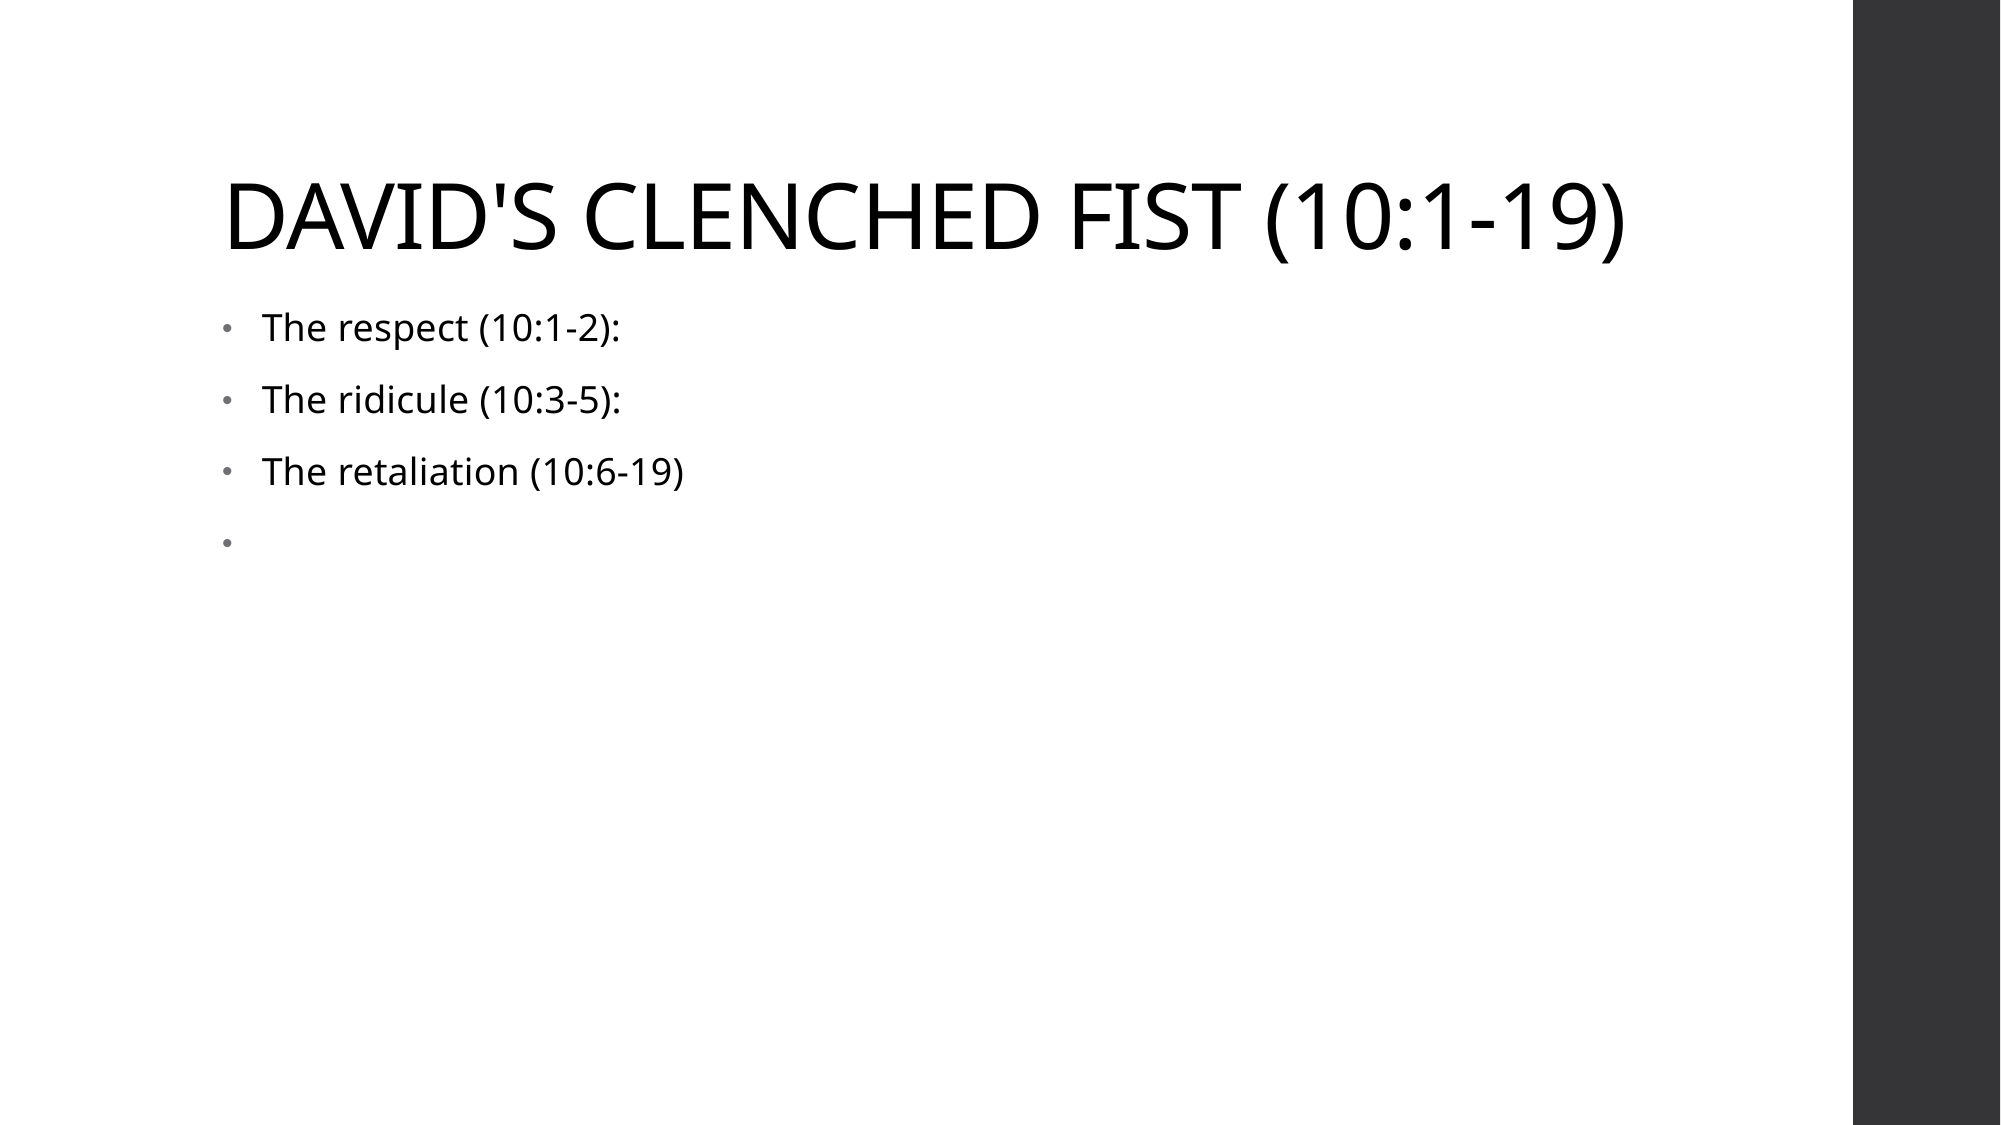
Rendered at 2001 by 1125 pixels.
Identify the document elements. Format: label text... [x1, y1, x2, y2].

title DAVID'S CLENCHED FIST (10:1-19) [206, 60, 1797, 278]
list The respect (10:1-2): The ridicule (10:3-5): The retaliation (10:6-19) [206, 299, 1617, 1014]
